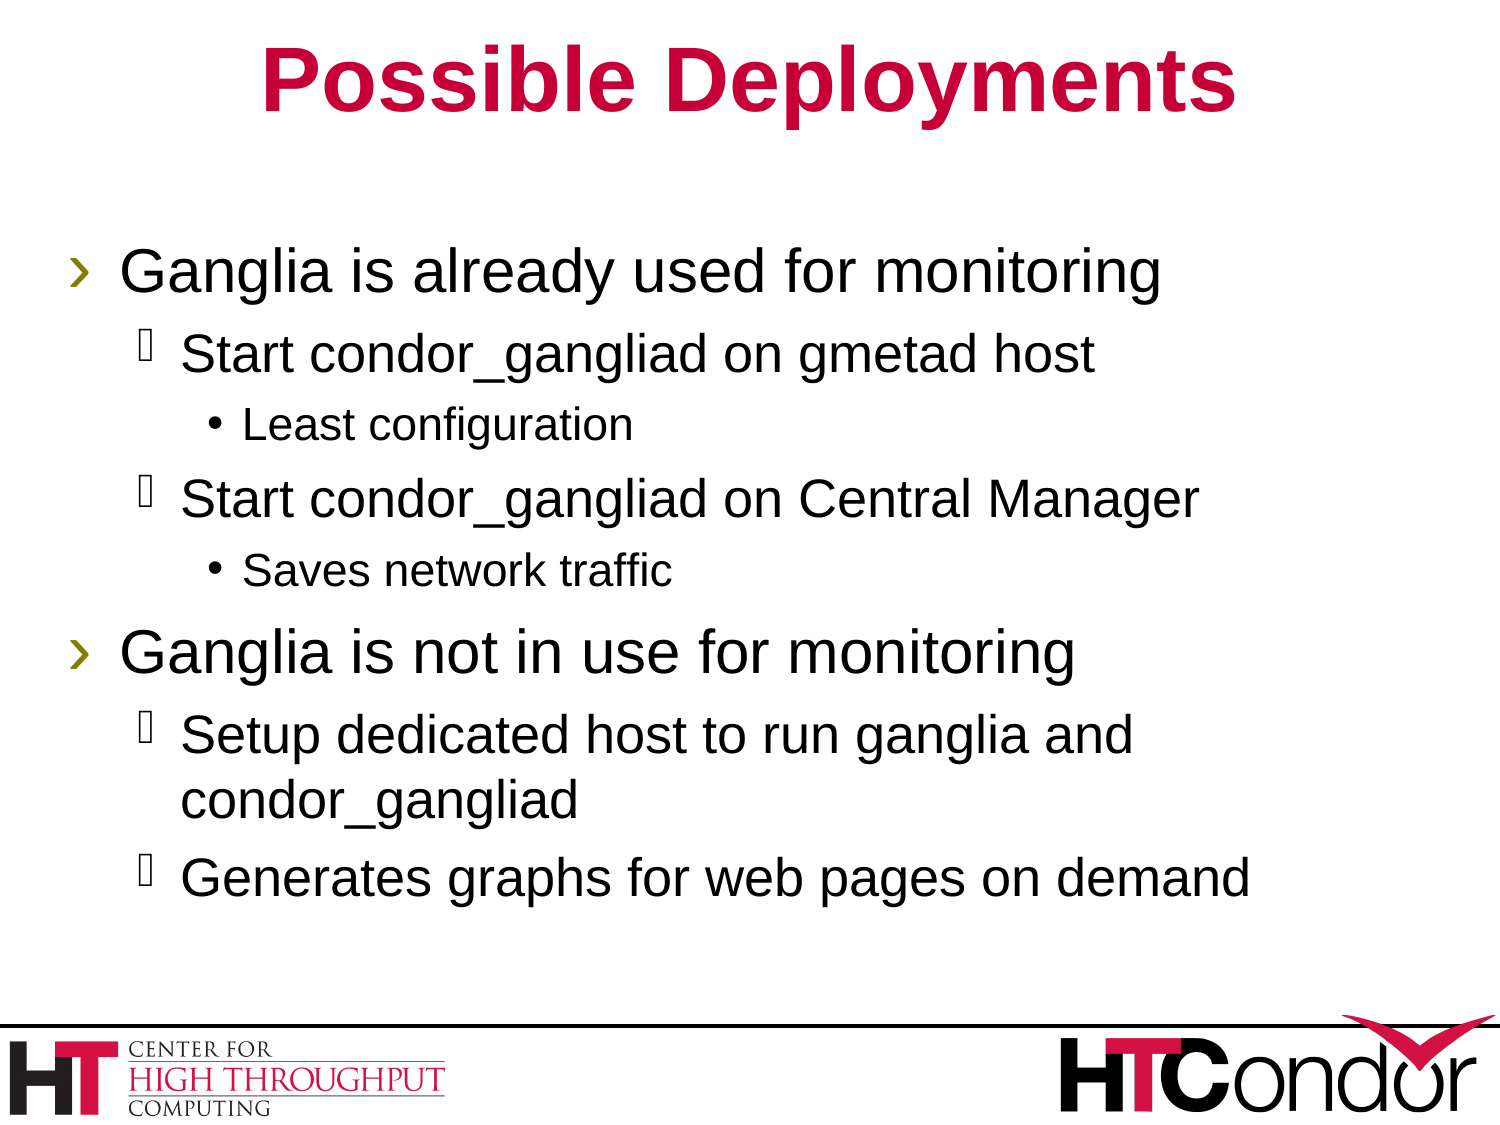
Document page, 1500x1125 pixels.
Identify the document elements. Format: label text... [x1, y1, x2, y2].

title Possible Deployments [0, 0, 1500, 150]
picture [1055, 1014, 1500, 1119]
list Ganglia is already used for monitoring Start condor_gangliad on gmetad host Least configuration Start condor_gangliad on Central Manager Saves network traffic Ganglia is not in use for monitoring Setup dedicated host to run ganglia and condor_gangliad Generates graphs for web pages on demand [52, 222, 1431, 916]
picture [0, 1029, 454, 1125]
